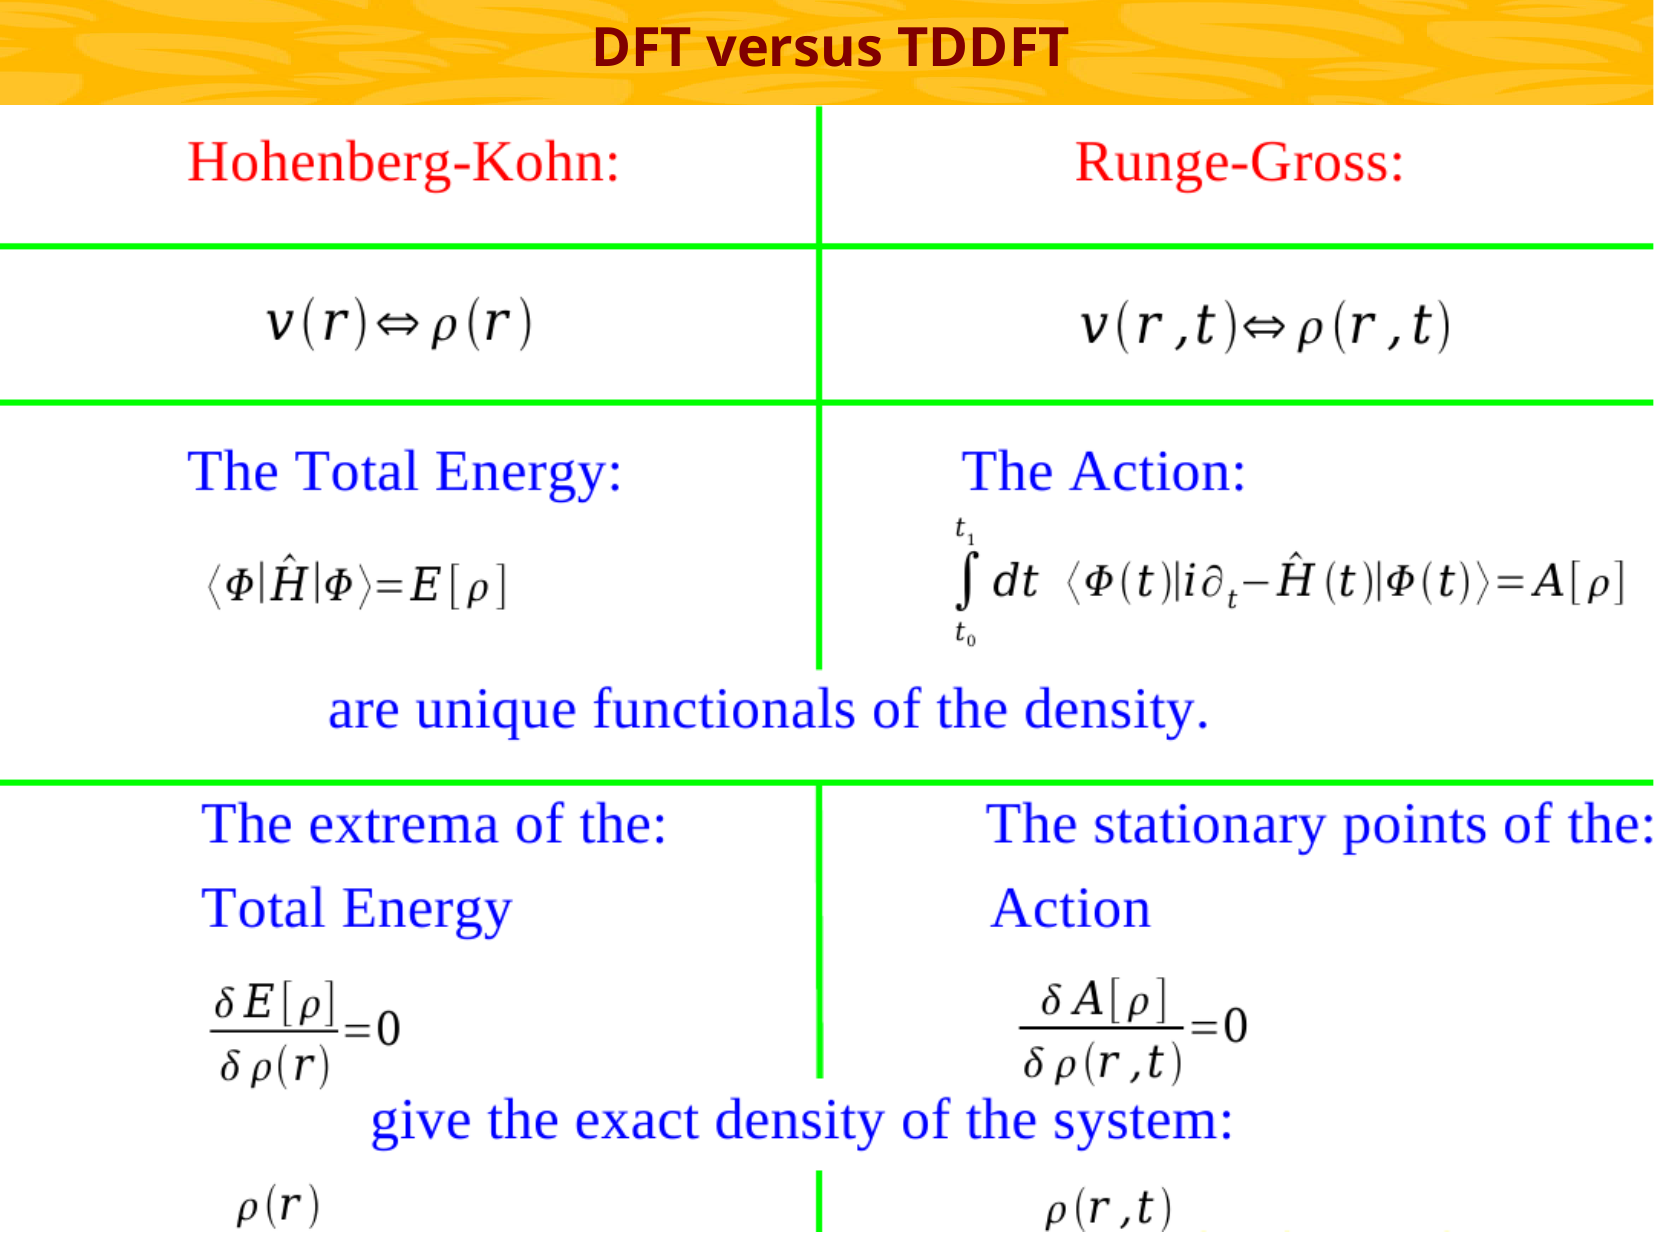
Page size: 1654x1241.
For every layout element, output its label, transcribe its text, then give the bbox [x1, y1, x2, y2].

picture [0, 0, 1654, 1232]
text_box DFT versus TDDFT [398, 1, 1264, 106]
